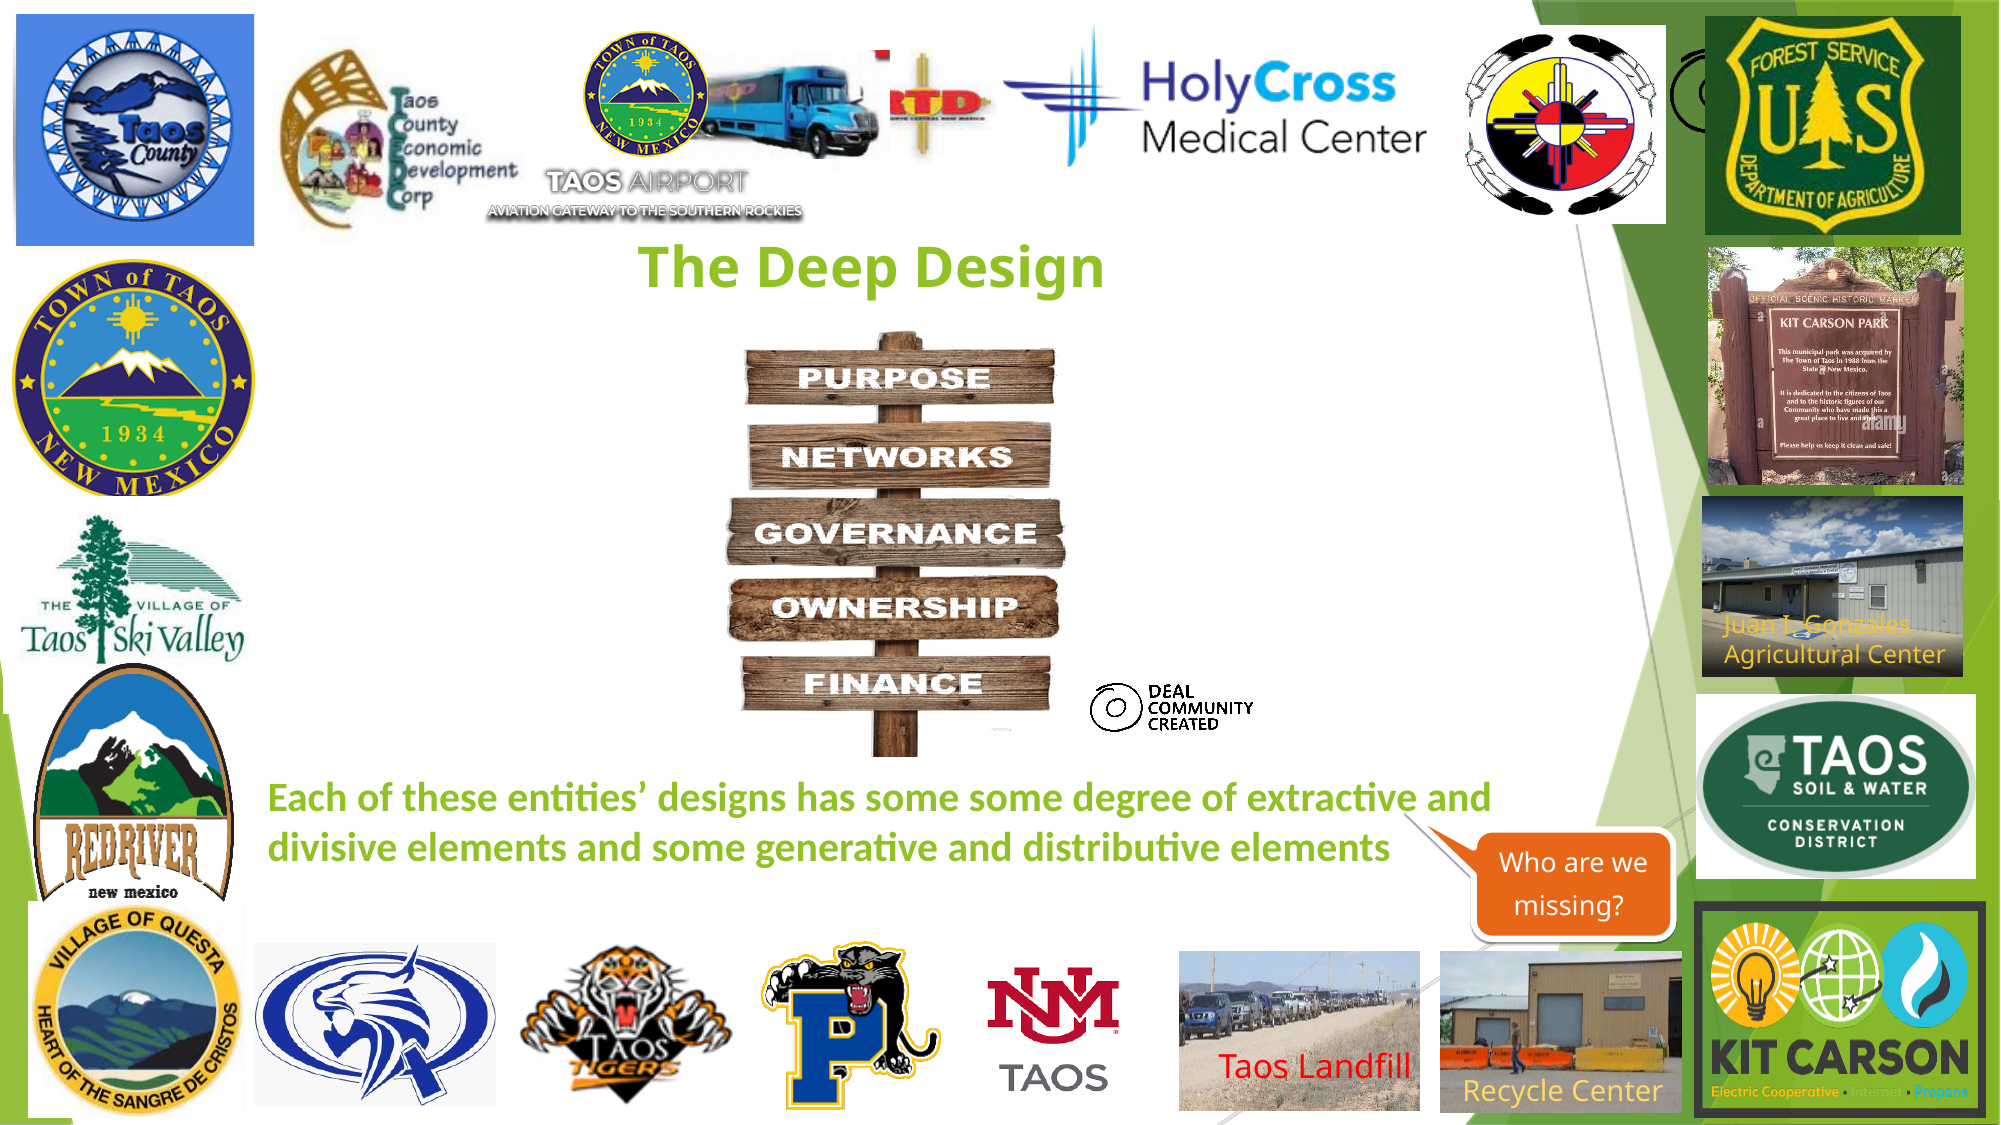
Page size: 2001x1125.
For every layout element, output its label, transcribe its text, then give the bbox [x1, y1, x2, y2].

picture [1694, 901, 1986, 1118]
text_box Taos Landfill [1203, 1029, 1465, 1100]
picture [1670, 16, 1961, 235]
picture [1179, 951, 1420, 1125]
text_box Each of these entities’ designs has some some degree of extractive and divisive elements and some generative and distributive elements [248, 754, 1584, 885]
text_box Who are we missing? [1473, 829, 1674, 939]
picture [1702, 496, 1963, 677]
picture [1696, 694, 1976, 879]
text_box Recycle Center [1447, 1057, 1709, 1123]
picture [3, 259, 264, 1118]
picture [961, 944, 1145, 1107]
picture [254, 943, 496, 1106]
picture [725, 310, 1253, 754]
picture [759, 938, 943, 1113]
picture [1708, 247, 1964, 485]
text_box Juan I. Gonzales Agricultural Center [1709, 593, 2000, 684]
picture [1440, 951, 1682, 1057]
text_box The Deep Design [300, 223, 1840, 385]
picture [1003, 17, 1436, 182]
picture [272, 31, 997, 243]
picture [1455, 25, 1666, 224]
picture [12, 14, 255, 246]
picture [519, 943, 735, 1108]
picture [1440, 1100, 1447, 1113]
